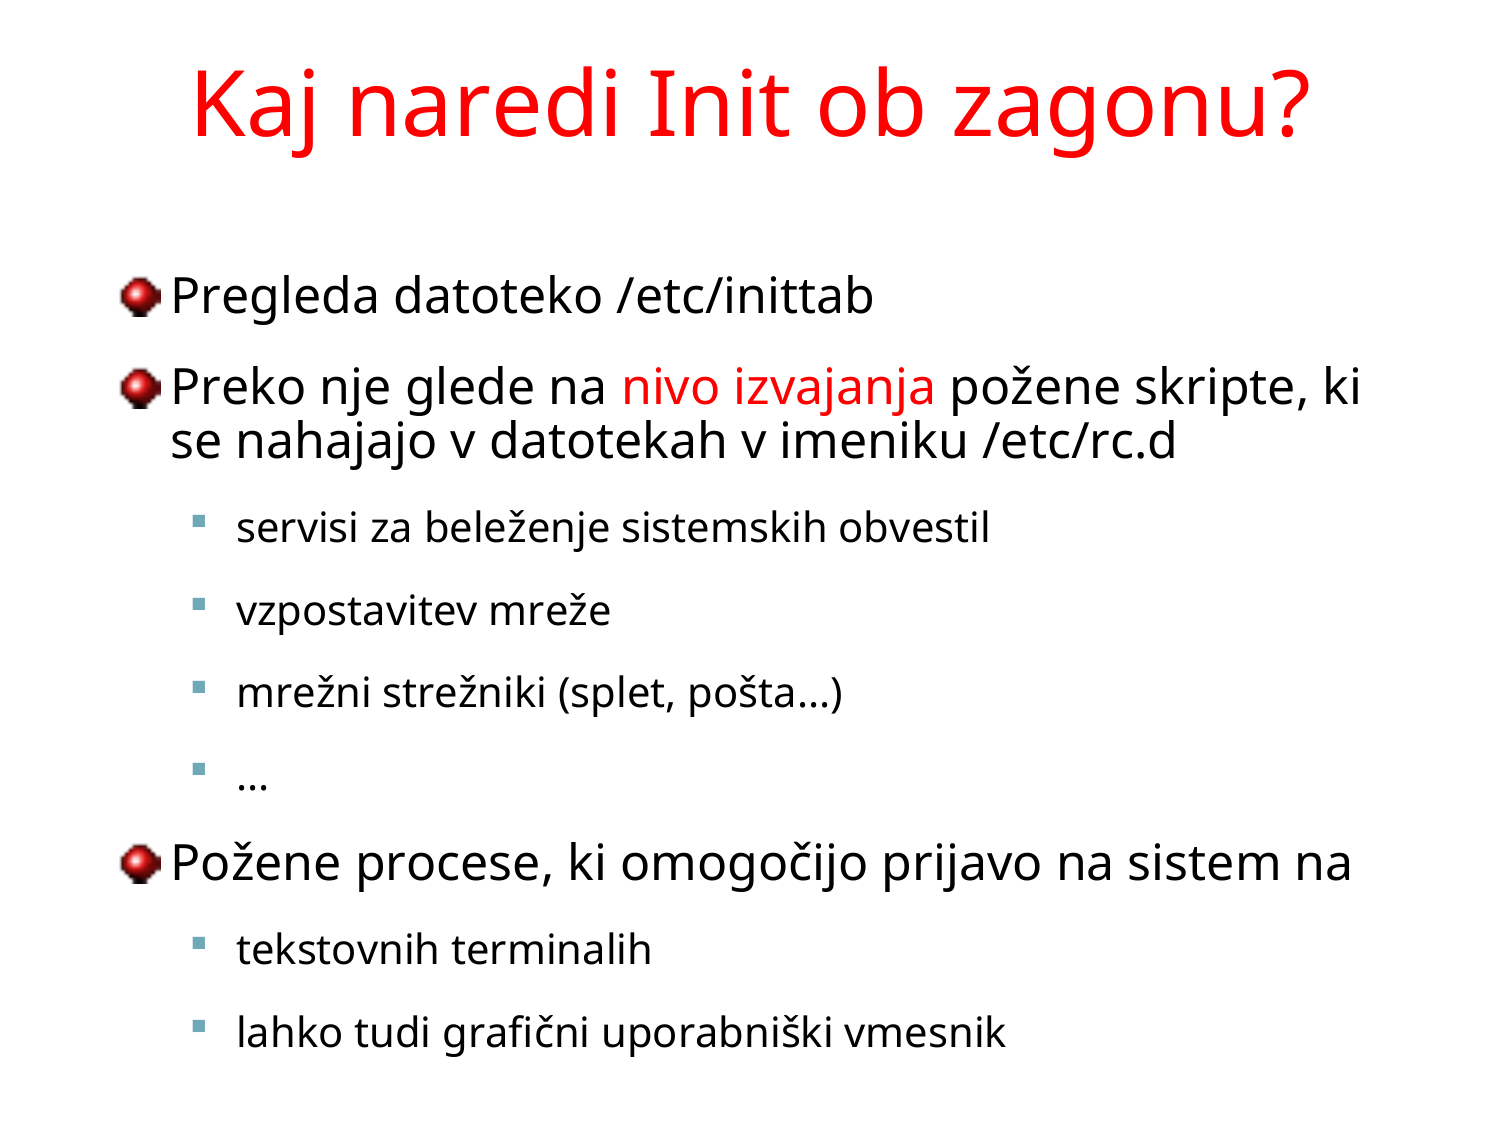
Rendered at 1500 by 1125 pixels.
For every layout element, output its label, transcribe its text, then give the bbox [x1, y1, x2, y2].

list Pregleda datoteko /etc/inittab Preko nje glede na nivo izvajanja požene skripte, ki se nahajajo v datotekah v imeniku /etc/rc.d servisi za beleženje sistemskih obvestil vzpostavitev mreže mrežni strežniki (splet, pošta...) ... Požene procese, ki omogočijo prijavo na sistem na tekstovnih terminalih lahko tudi grafični uporabniški vmesnik [99, 262, 1425, 1125]
title Kaj naredi Init ob zagonu? [50, 37, 1452, 163]
